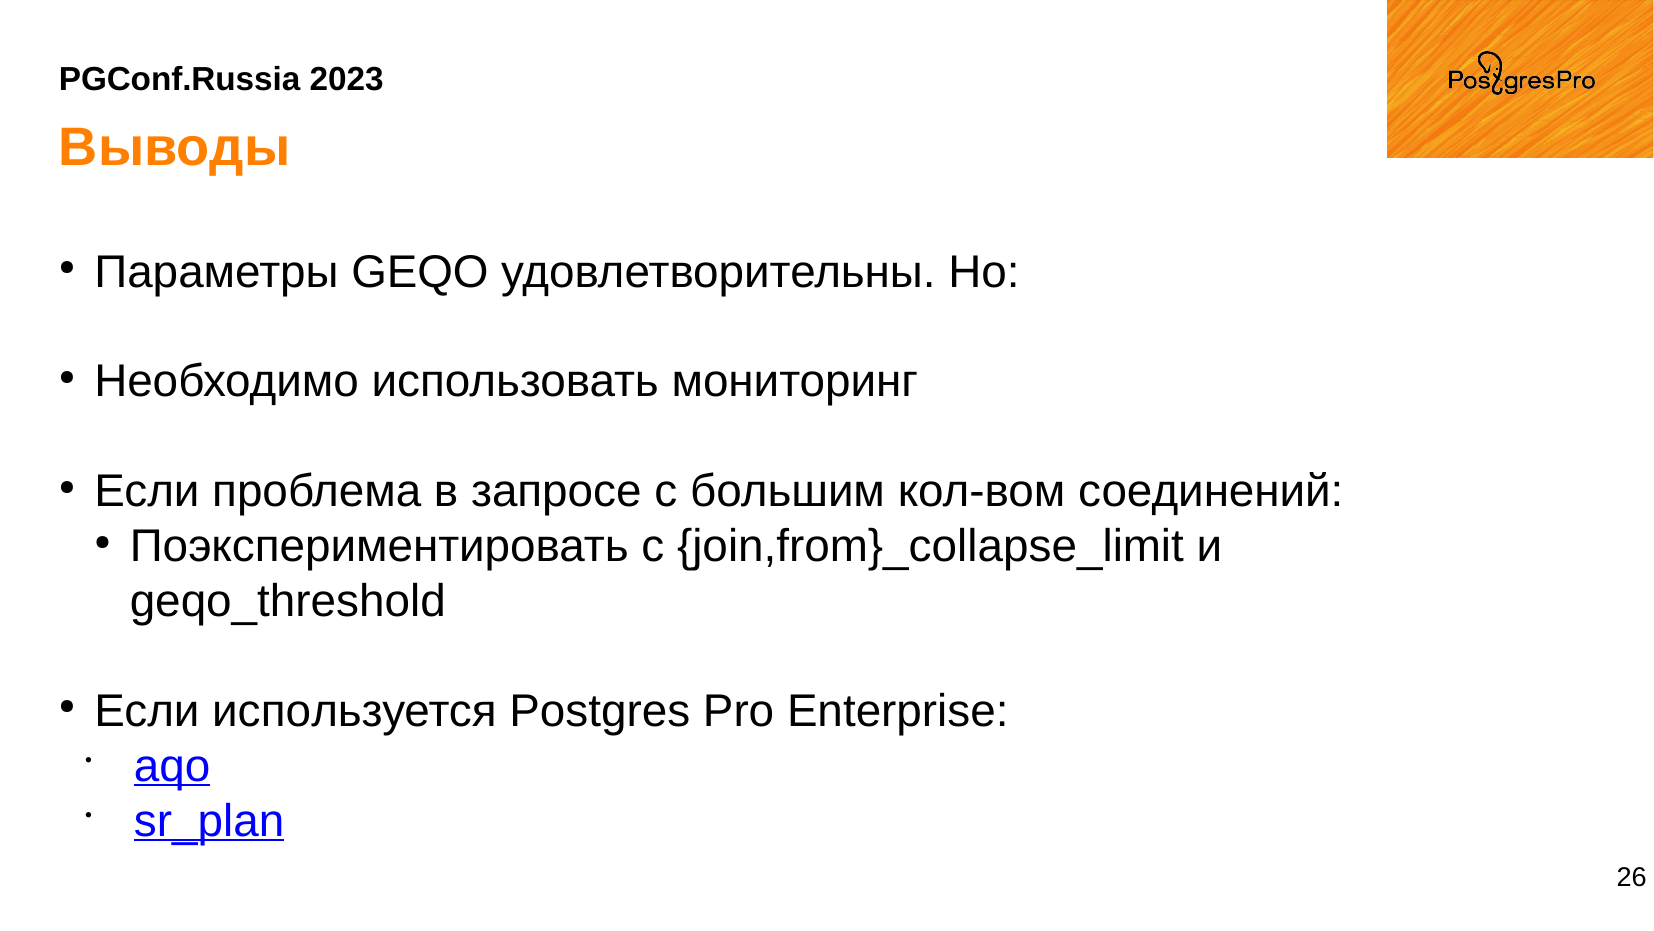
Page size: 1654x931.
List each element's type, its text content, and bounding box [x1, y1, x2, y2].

text_box Выводы [221, 141, 231, 160]
text_box Выводы [58, 112, 1388, 175]
picture [1387, 0, 1654, 158]
text_box Выводы [216, 165, 236, 175]
text_box Параметры GEQO удовлетворительны. Но: Необходимо использовать мониторинг Если проблема в запросе с большим кол-вом соединений: Поэкспериментировать с {join,from}_collapse_limit и geqo_threshold Если используется Postgres Pro Enterprise: aqo sr_plan [58, 188, 1536, 898]
slide_number <number> [1547, 859, 1647, 931]
text_box PGConf.Russia 2023 [58, 47, 1388, 107]
